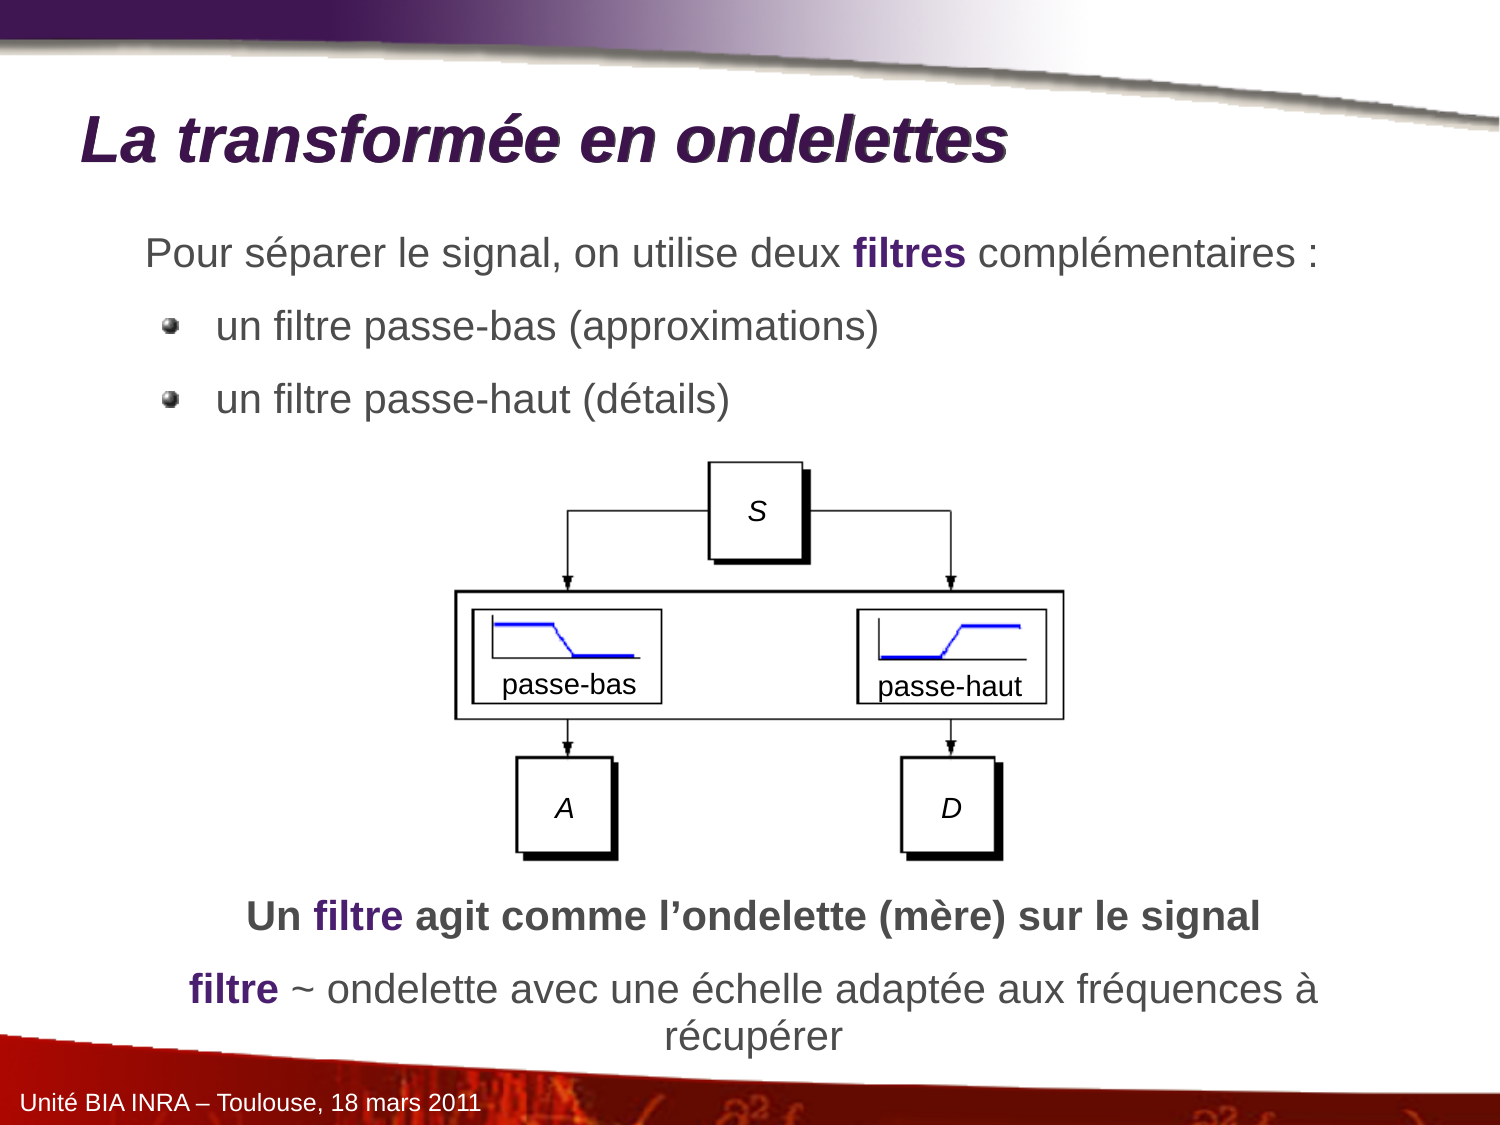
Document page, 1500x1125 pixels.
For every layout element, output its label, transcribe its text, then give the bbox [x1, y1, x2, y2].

picture [0, 1022, 1500, 1125]
list passe-haut [873, 669, 1027, 712]
list passe-bas [493, 667, 646, 710]
list S [737, 494, 777, 537]
picture [417, 425, 1099, 880]
list D [932, 792, 971, 835]
picture [0, 0, 1500, 154]
title La transformée en ondelettes [80, 102, 1063, 177]
list Pour séparer le signal, on utilise deux filtres complémentaires : un filtre passe-bas (approximations) un filtre passe-haut (détails) [144, 229, 1343, 425]
list Un filtre agit comme l’ondelette (mère) sur le signal filtre ~ ondelette avec une échelle adaptée aux fréquences à récupérer [154, 892, 1353, 1062]
list A [545, 792, 585, 835]
